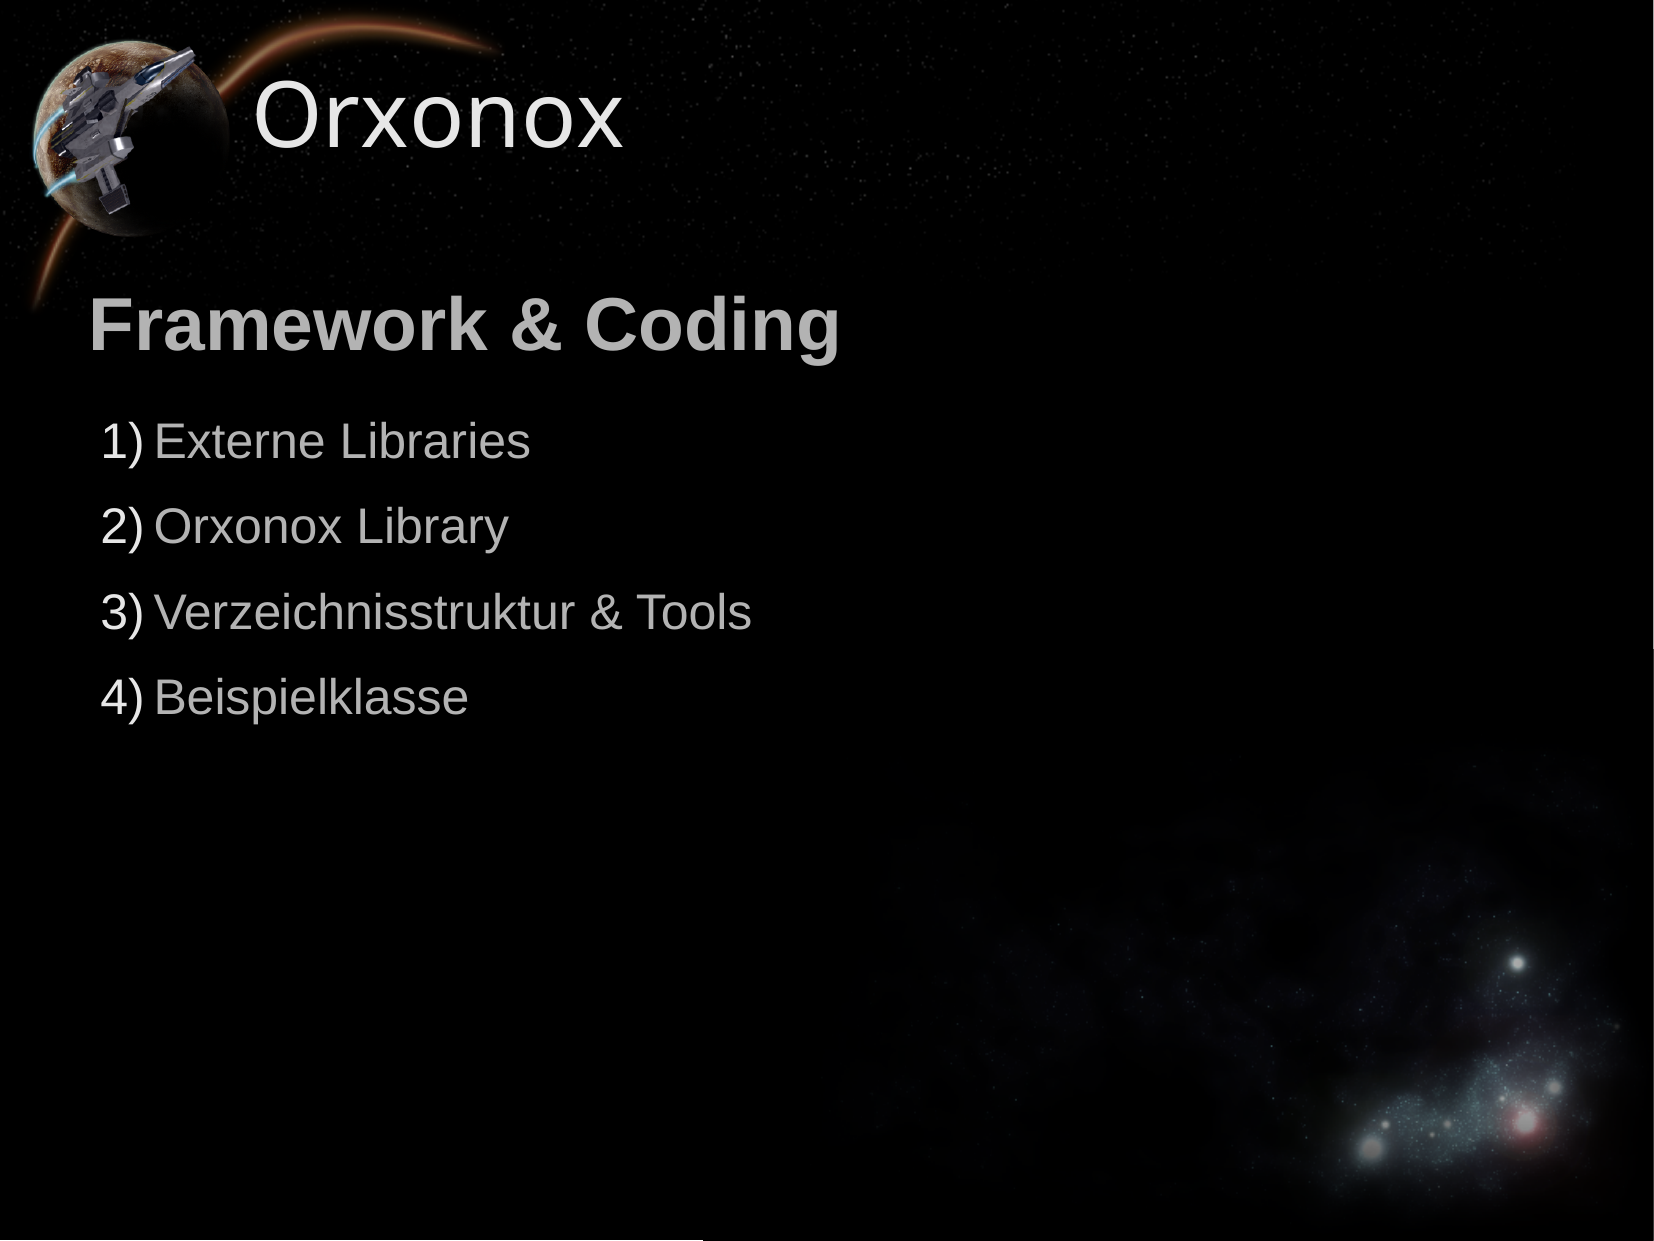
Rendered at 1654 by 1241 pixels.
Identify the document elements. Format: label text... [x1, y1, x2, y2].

list Externe Libraries Orxonox Library Verzeichnisstruktur & Tools Beispielklasse [82, 413, 1571, 1188]
picture [703, 649, 1654, 1241]
title Framework & Coding [88, 273, 1577, 377]
picture [0, 0, 1607, 443]
